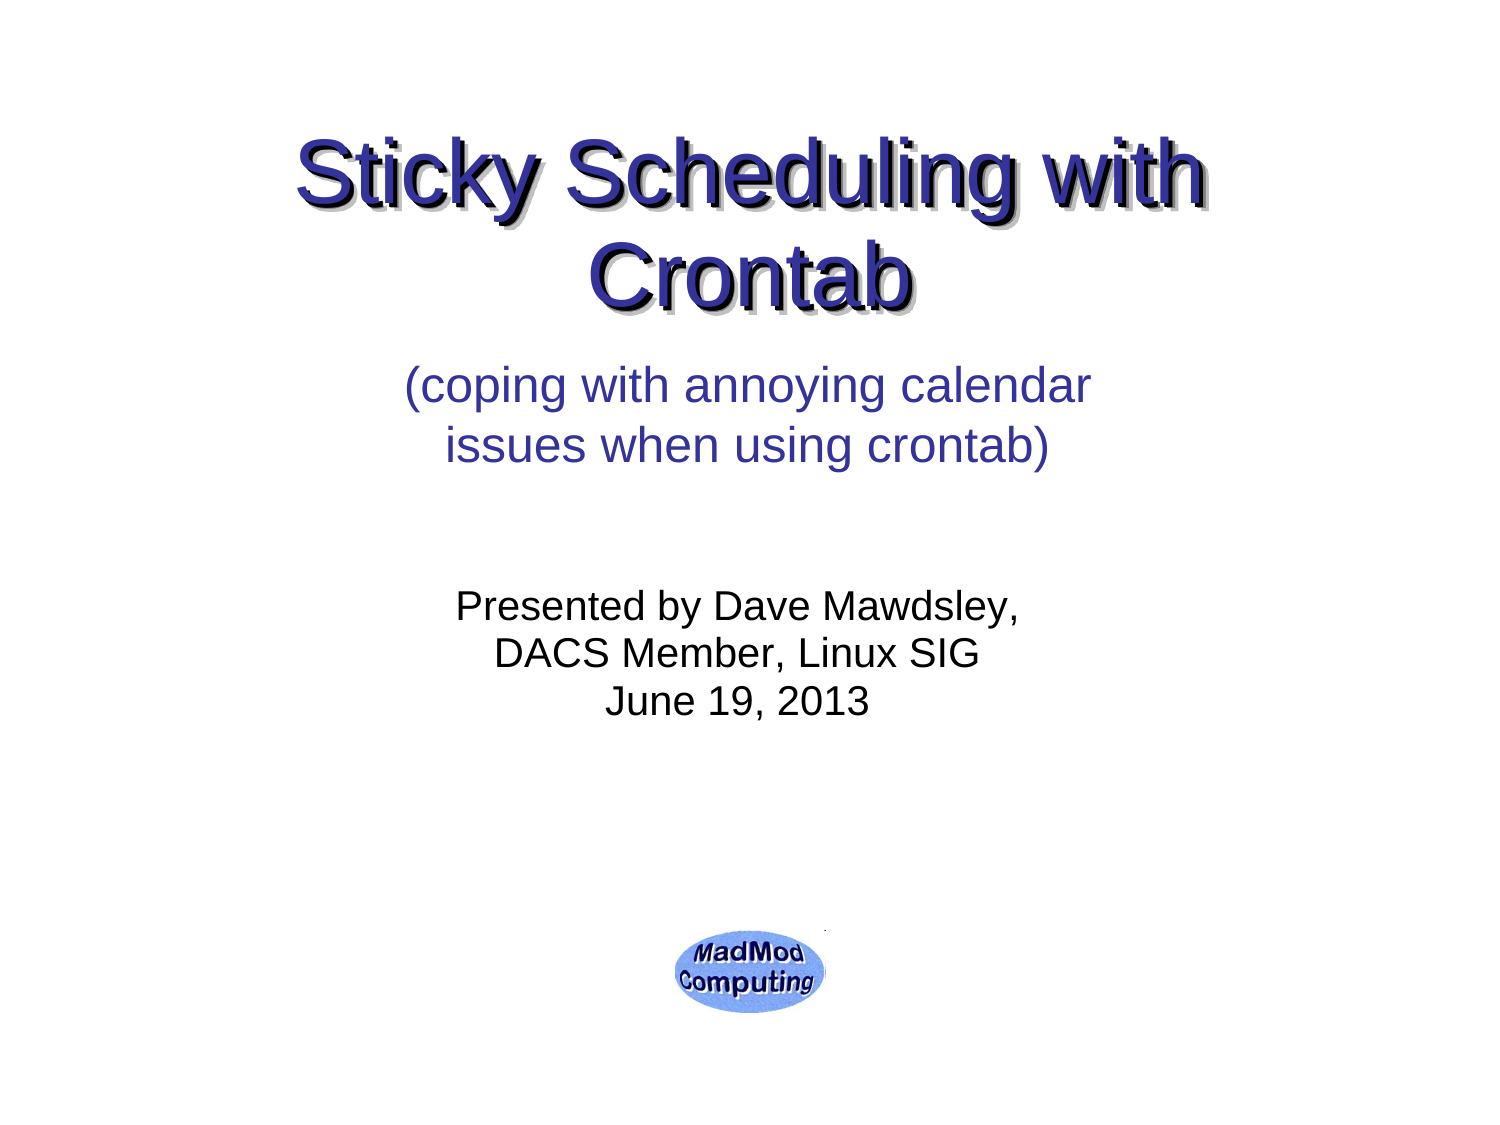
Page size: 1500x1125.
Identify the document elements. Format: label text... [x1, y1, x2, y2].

picture [675, 930, 826, 1013]
subtitle Presented by Dave Mawdsley, DACS Member, Linux SIG June 19, 2013 [350, 582, 1051, 751]
text_box (coping with annoying calendar issues when using crontab) [354, 375, 1142, 451]
title Sticky Scheduling with Crontab [112, 112, 1388, 334]
